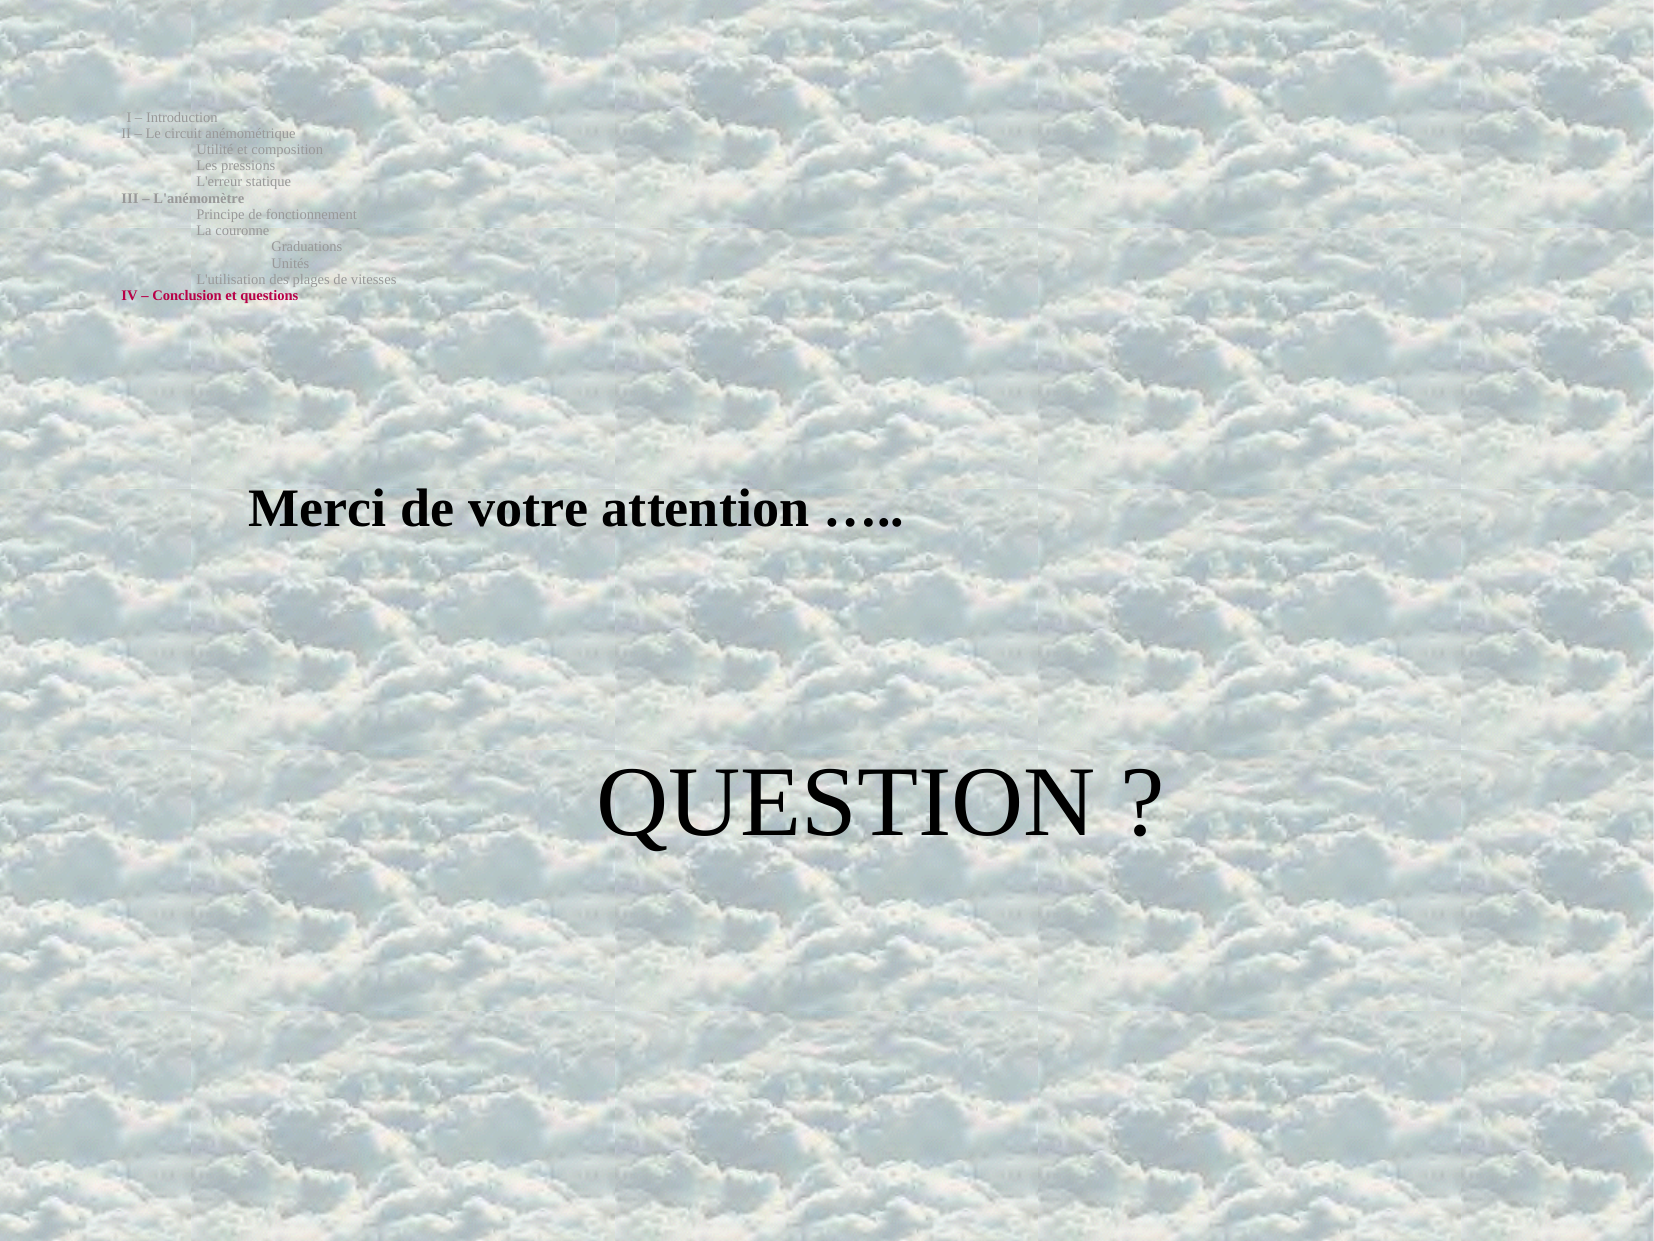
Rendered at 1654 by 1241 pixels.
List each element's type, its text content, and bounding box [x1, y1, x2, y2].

list Merci de votre attention ….. QUESTION ? [116, 388, 1514, 1181]
title I – Introduction II – Le circuit anémométrique Utilité et composition Les pressions L'erreur statique III – L'anémomètre Principe de fonctionnement La couronne Graduations Unités L'utilisation des plages de vitesses IV – Conclusion et questions [121, 102, 1534, 310]
picture [0, 0, 1654, 1241]
